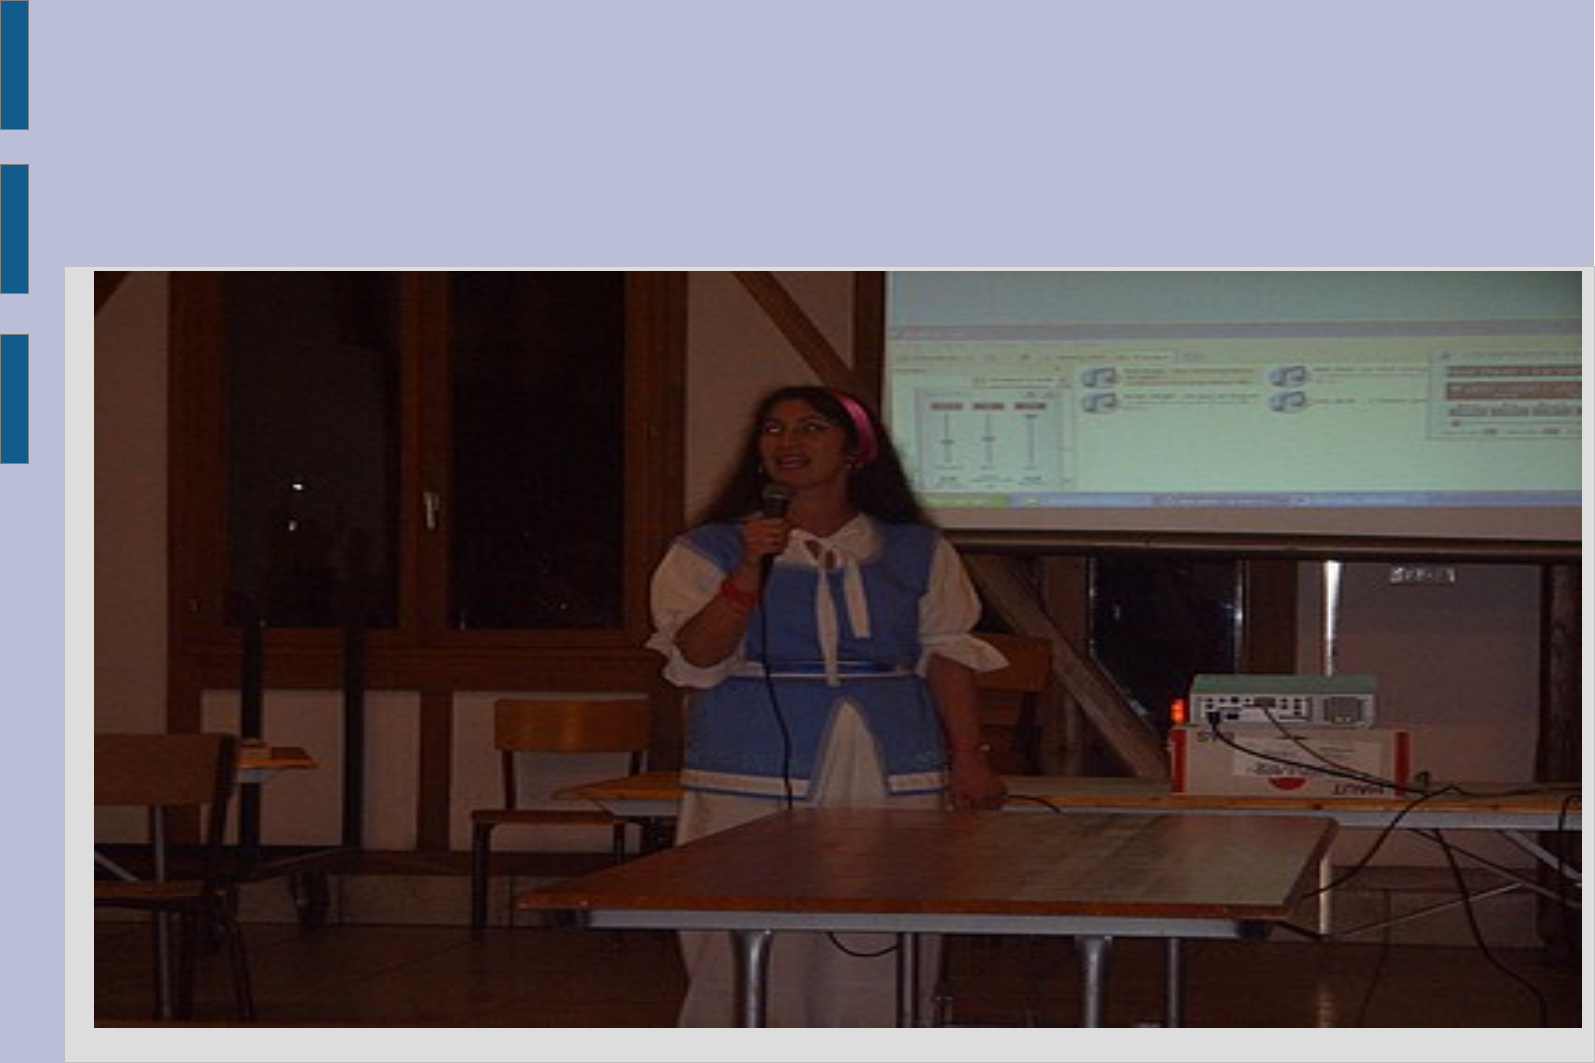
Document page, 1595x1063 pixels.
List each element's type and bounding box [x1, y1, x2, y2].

picture [94, 271, 1582, 1028]
